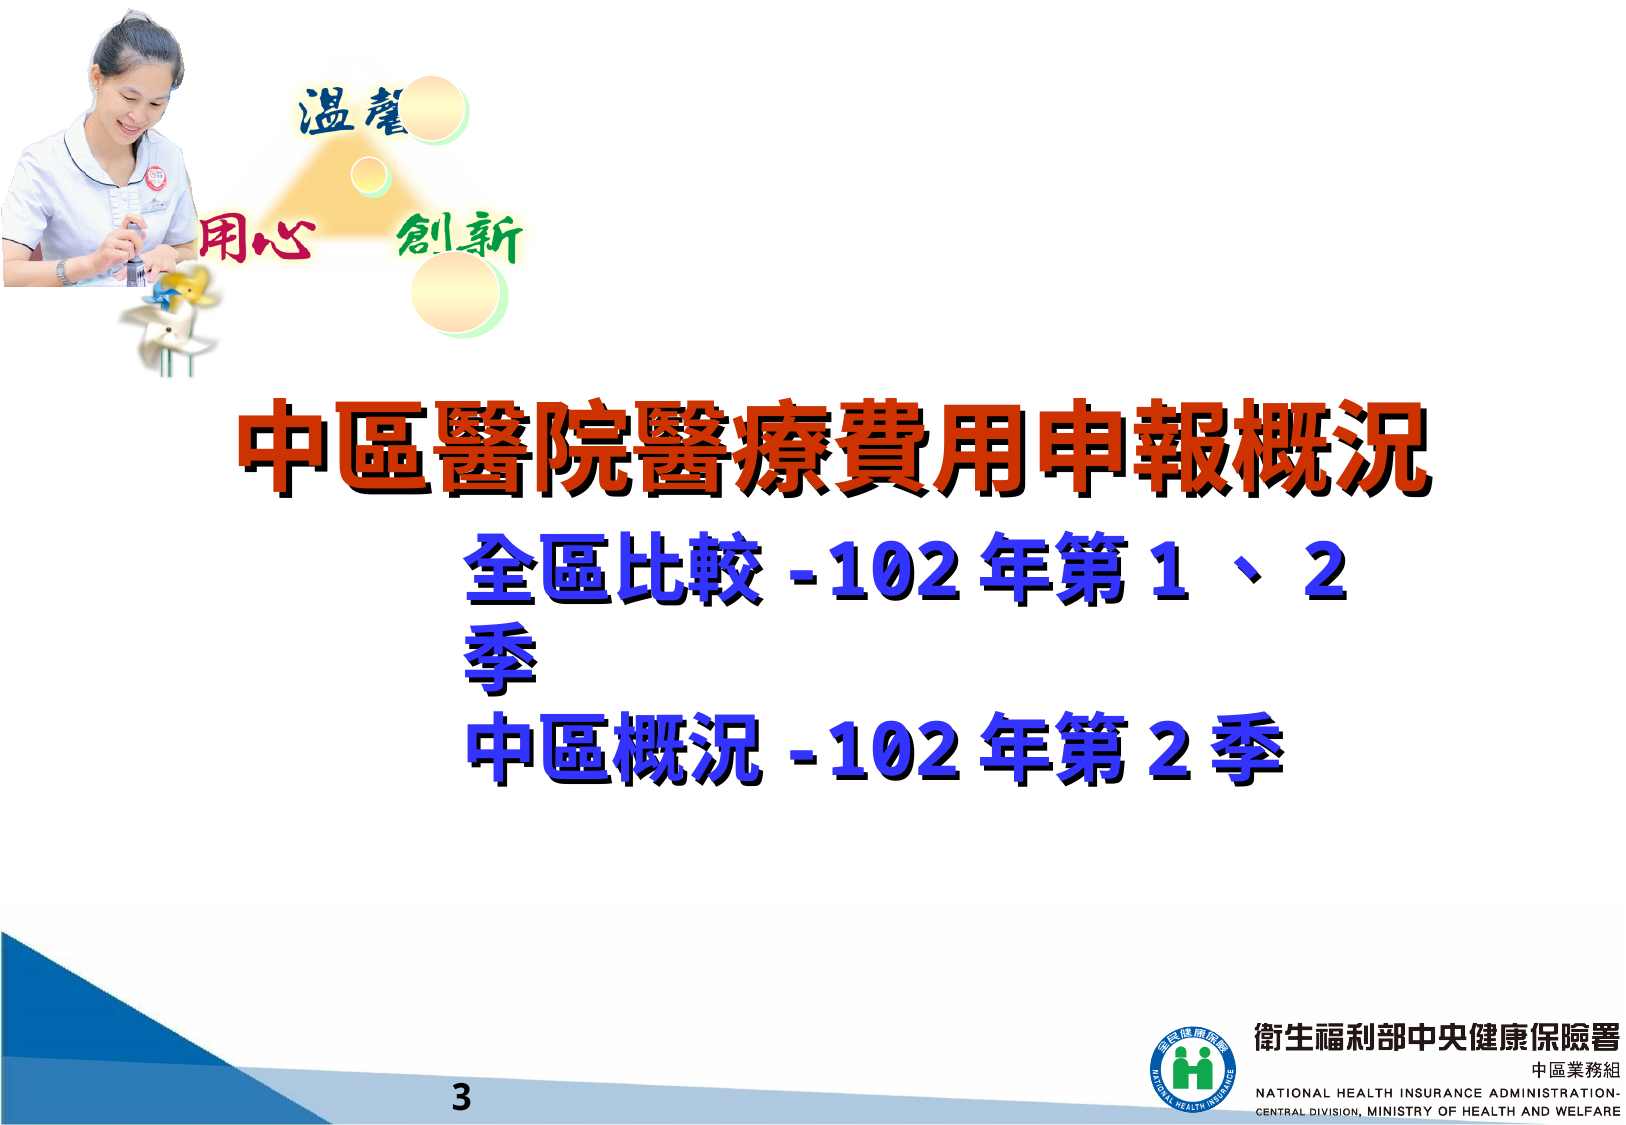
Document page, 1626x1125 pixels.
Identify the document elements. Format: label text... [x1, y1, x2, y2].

title 中區醫院醫療費用申報概況 [127, 339, 1534, 668]
text_box 全區比較-102年第1、2季 中區概況-102年第2季 [446, 491, 1368, 820]
text_box [435, 1065, 815, 1125]
